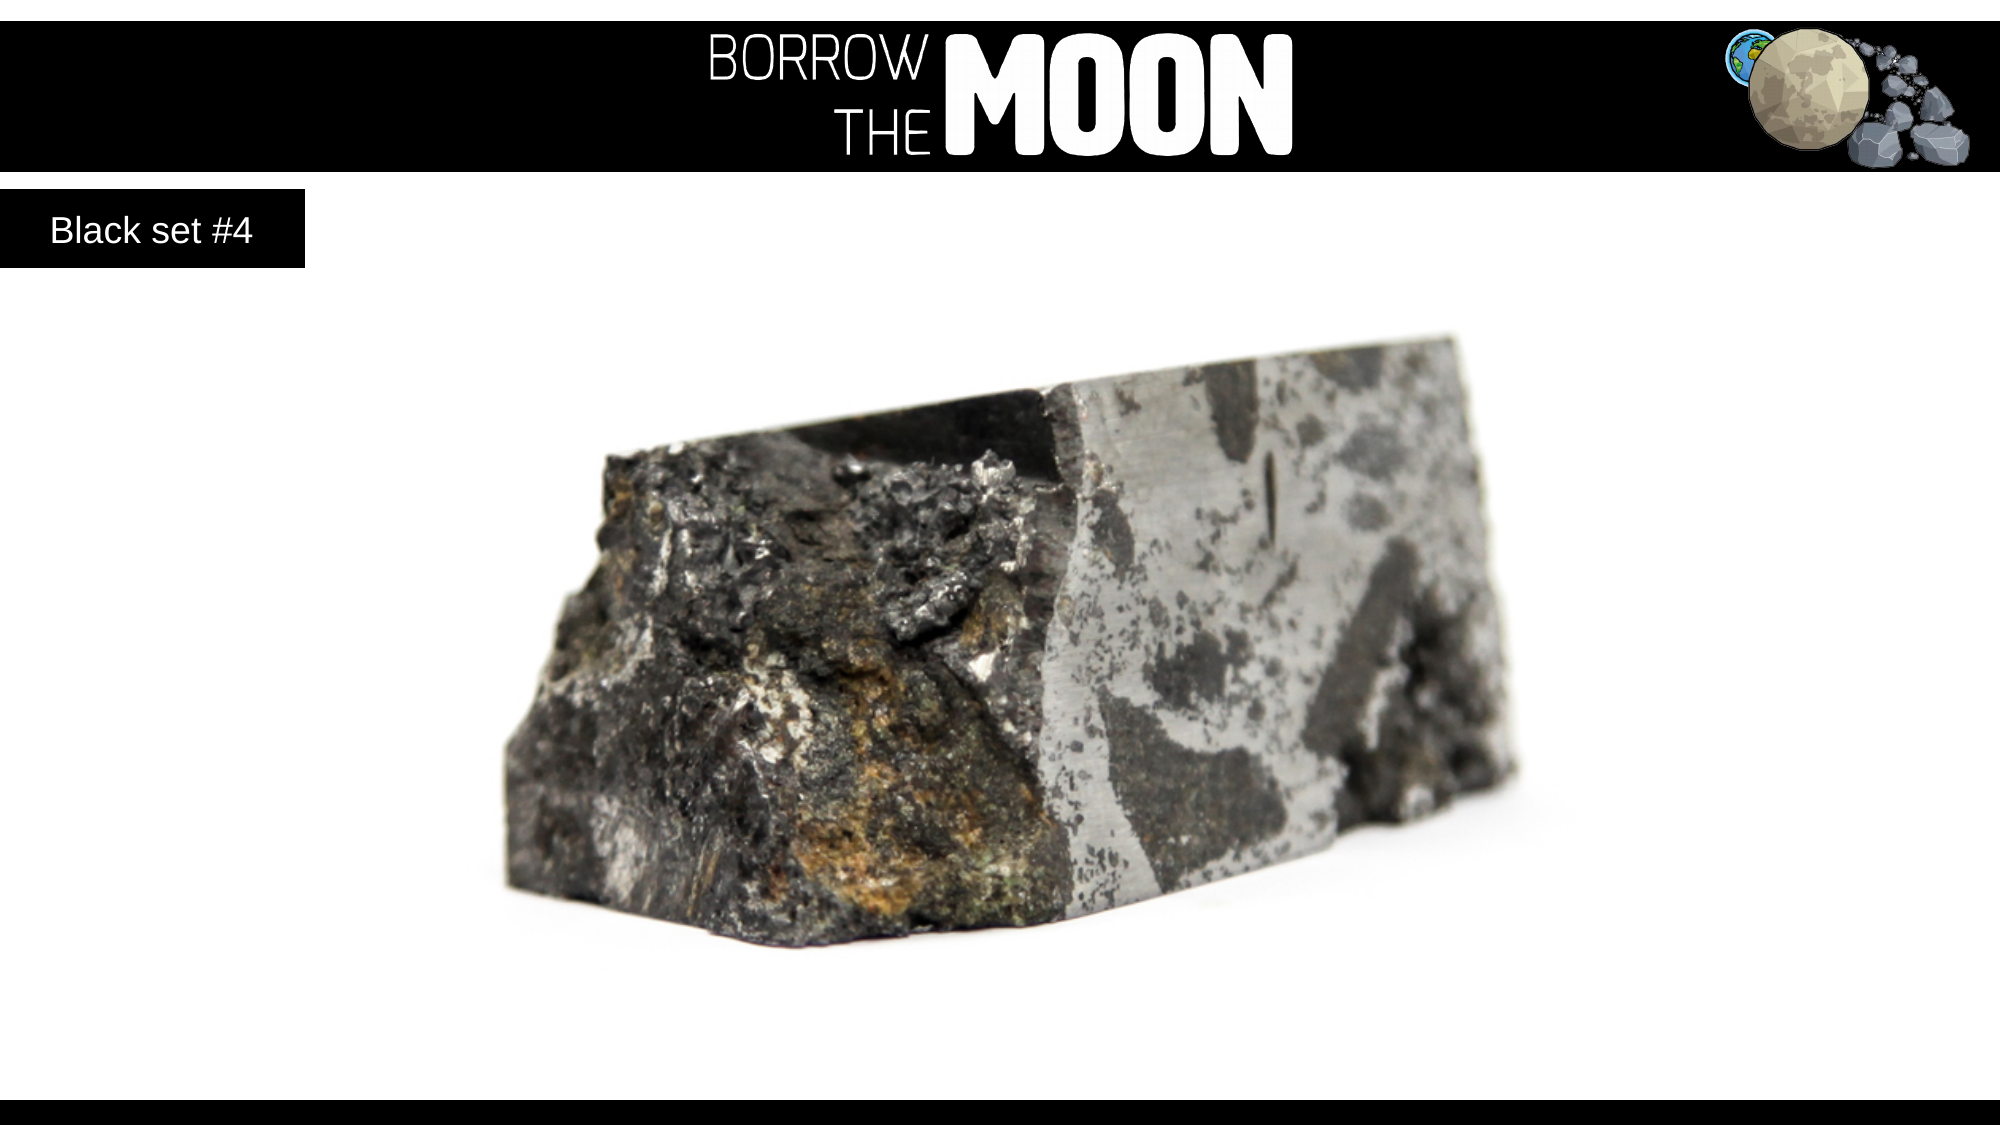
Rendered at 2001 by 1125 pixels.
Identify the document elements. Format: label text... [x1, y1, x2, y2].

text_box Black set #4 [0, 189, 305, 268]
picture [327, 187, 1673, 1084]
